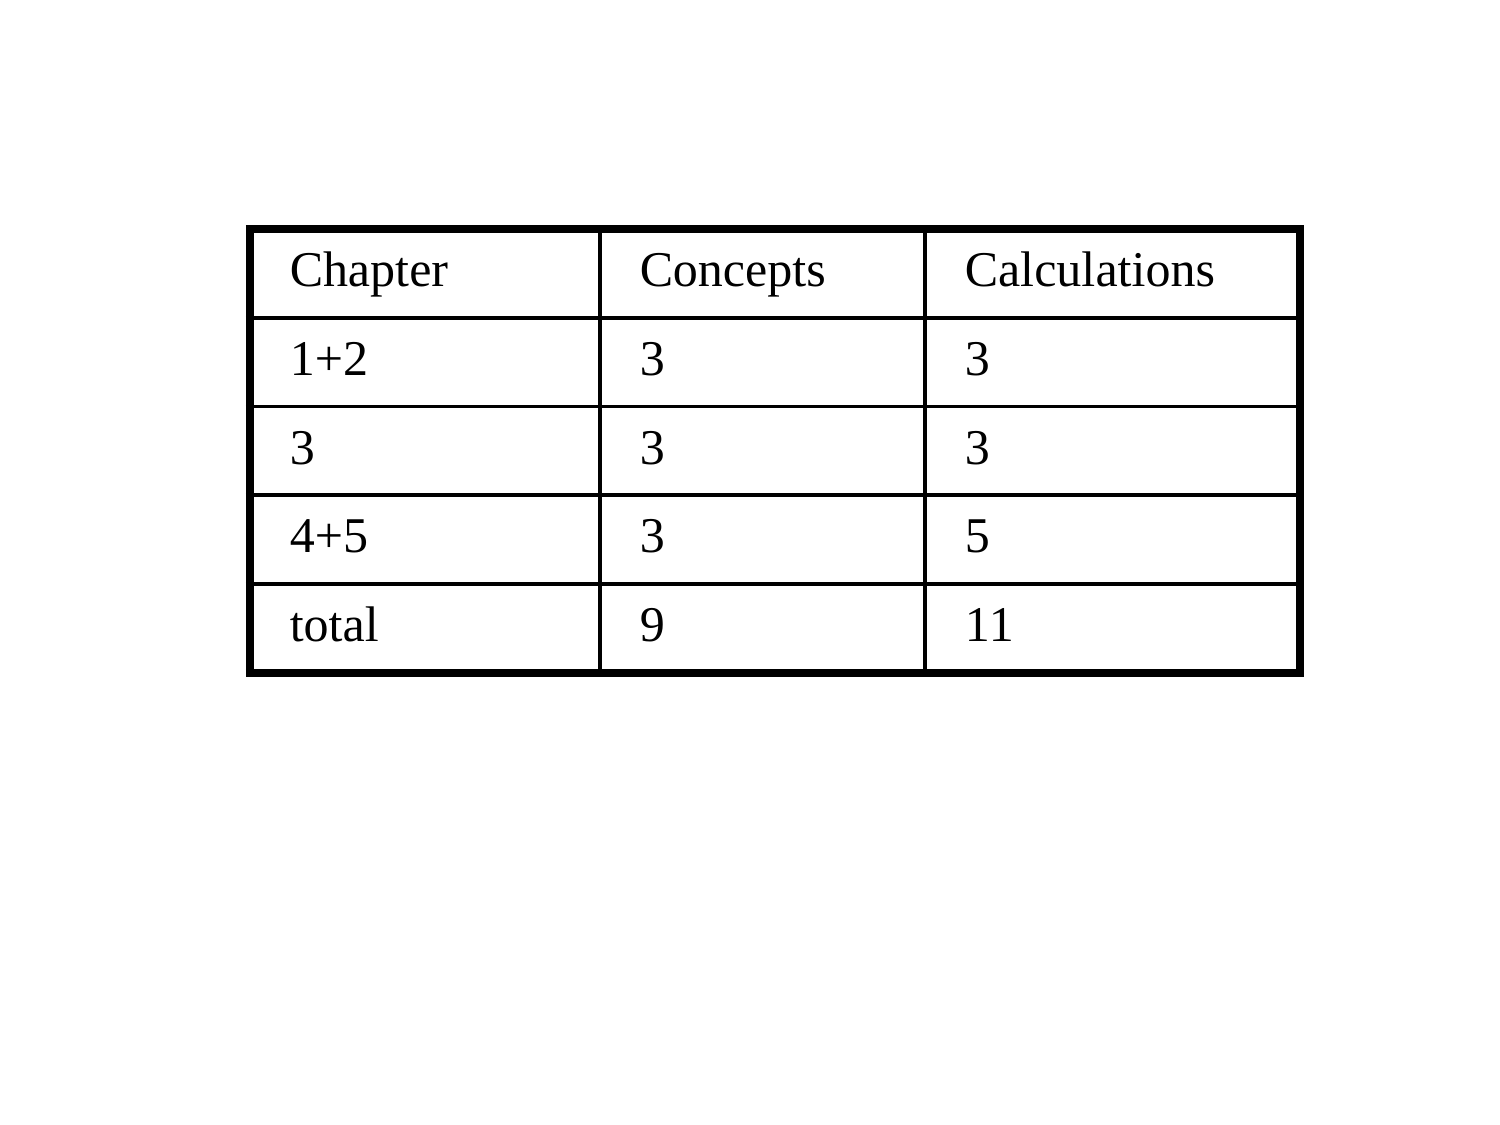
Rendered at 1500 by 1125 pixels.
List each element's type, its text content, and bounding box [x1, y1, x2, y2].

table_cell 3 [927, 320, 1296, 405]
table_cell 3 [602, 497, 923, 582]
table_cell 1+2 [254, 320, 598, 405]
table_cell 11 [927, 586, 1296, 669]
table_cell total [254, 586, 598, 669]
table_cell 9 [602, 586, 923, 669]
table_cell 3 [927, 408, 1296, 493]
table_header Concepts [602, 233, 923, 316]
table_cell 3 [602, 408, 923, 493]
table_header Chapter [254, 233, 598, 316]
table_cell 3 [254, 408, 598, 493]
table_cell 4+5 [254, 497, 598, 582]
table_cell 5 [927, 497, 1296, 582]
table_header Calculations [927, 233, 1296, 316]
table_cell 3 [602, 320, 923, 405]
